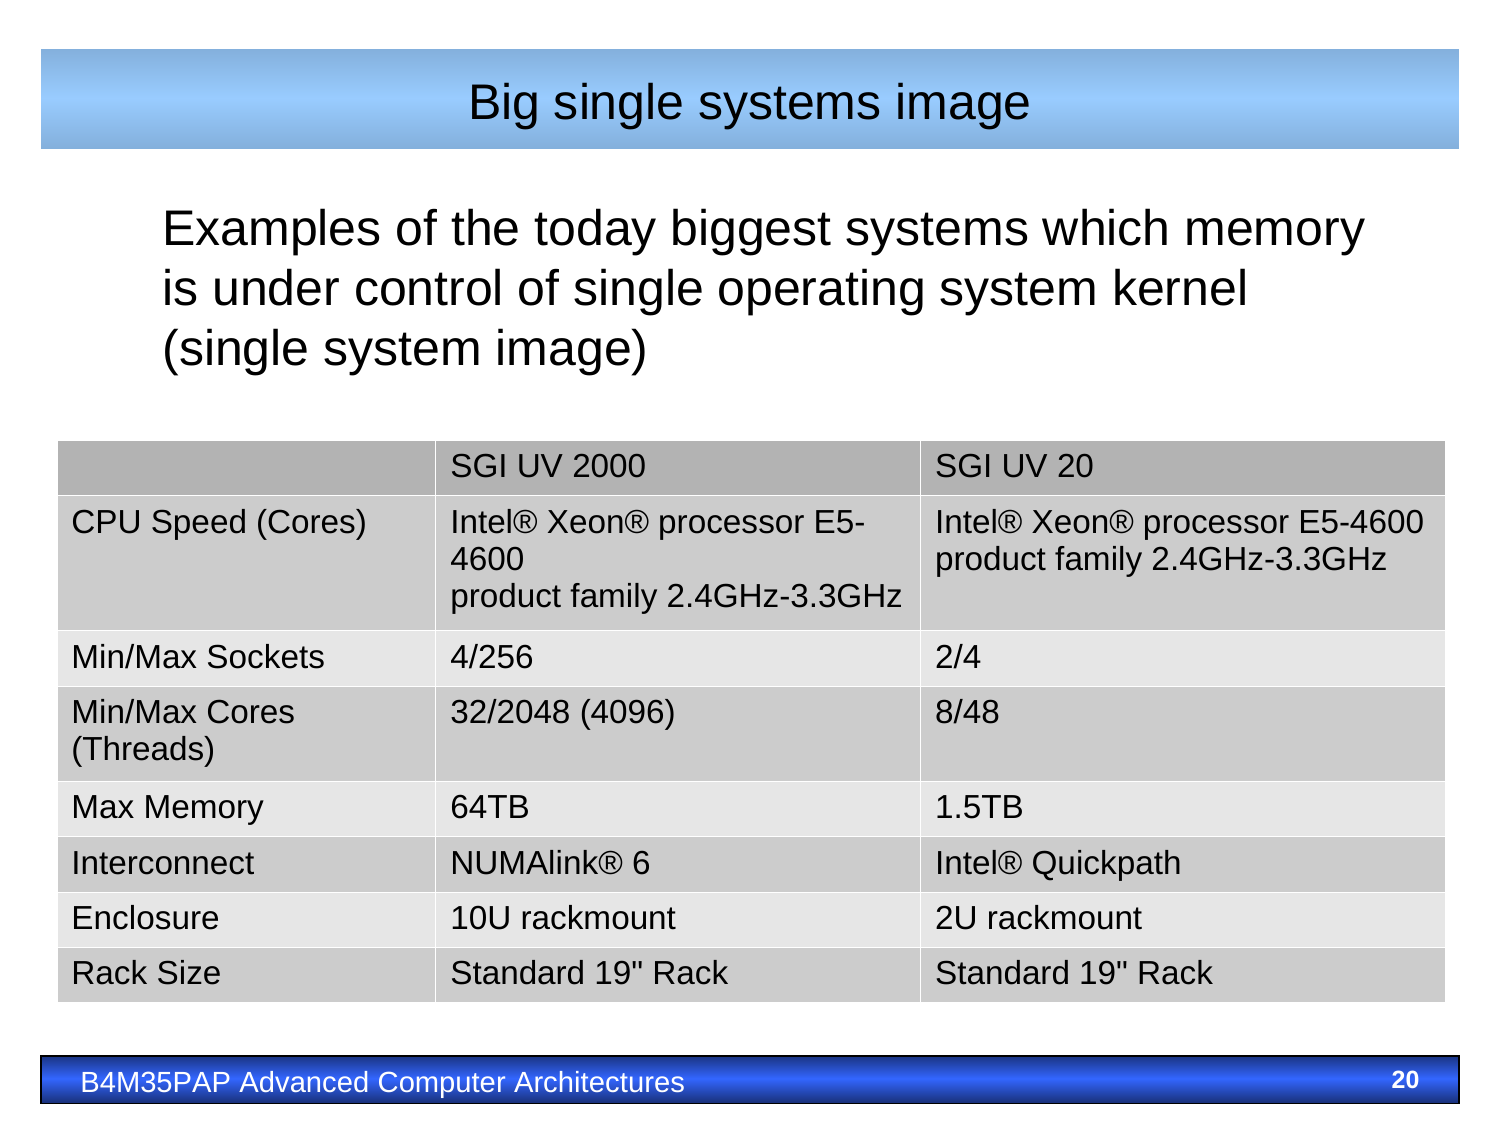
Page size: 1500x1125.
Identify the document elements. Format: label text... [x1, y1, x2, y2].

table_cell Intel® Xeon® processor E5-4600 product family 2.4GHz-3.3GHz [436, 496, 920, 630]
title Big single systems image [41, 49, 1459, 149]
table_cell CPU Speed (Cores) [58, 496, 435, 630]
table_cell Standard 19" Rack [921, 948, 1445, 1002]
table_cell Interconnect [58, 837, 435, 892]
table_cell Intel® Xeon® processor E5-4600 product family 2.4GHz-3.3GHz [921, 496, 1445, 630]
table_cell Min/Max Cores (Threads) [58, 687, 435, 781]
table_cell Intel® Quickpath [921, 837, 1445, 892]
table_cell 8/48 [921, 687, 1445, 781]
table_cell 32/2048 (4096) [436, 687, 920, 781]
table_cell 10U rackmount [436, 893, 920, 947]
table_cell NUMAlink® 6 [436, 837, 920, 892]
table_cell Rack Size [58, 948, 435, 1002]
table_header SGI UV 2000 [436, 441, 920, 495]
table_header SGI UV 20 [921, 441, 1445, 495]
table_cell 64TB [436, 782, 920, 836]
table_header [58, 441, 435, 495]
table_cell Max Memory [58, 782, 435, 836]
table_cell 4/256 [436, 631, 920, 686]
text_box Examples of the today biggest systems which memory is under control of single operating system kernel (single system image) [147, 188, 1381, 387]
table_cell Enclosure [58, 893, 435, 947]
table_cell Min/Max Sockets [58, 631, 435, 686]
table_cell 2U rackmount [921, 893, 1445, 947]
table_cell 1.5TB [921, 782, 1445, 836]
table_cell 2/4 [921, 631, 1445, 686]
table_cell Standard 19" Rack [436, 948, 920, 1002]
